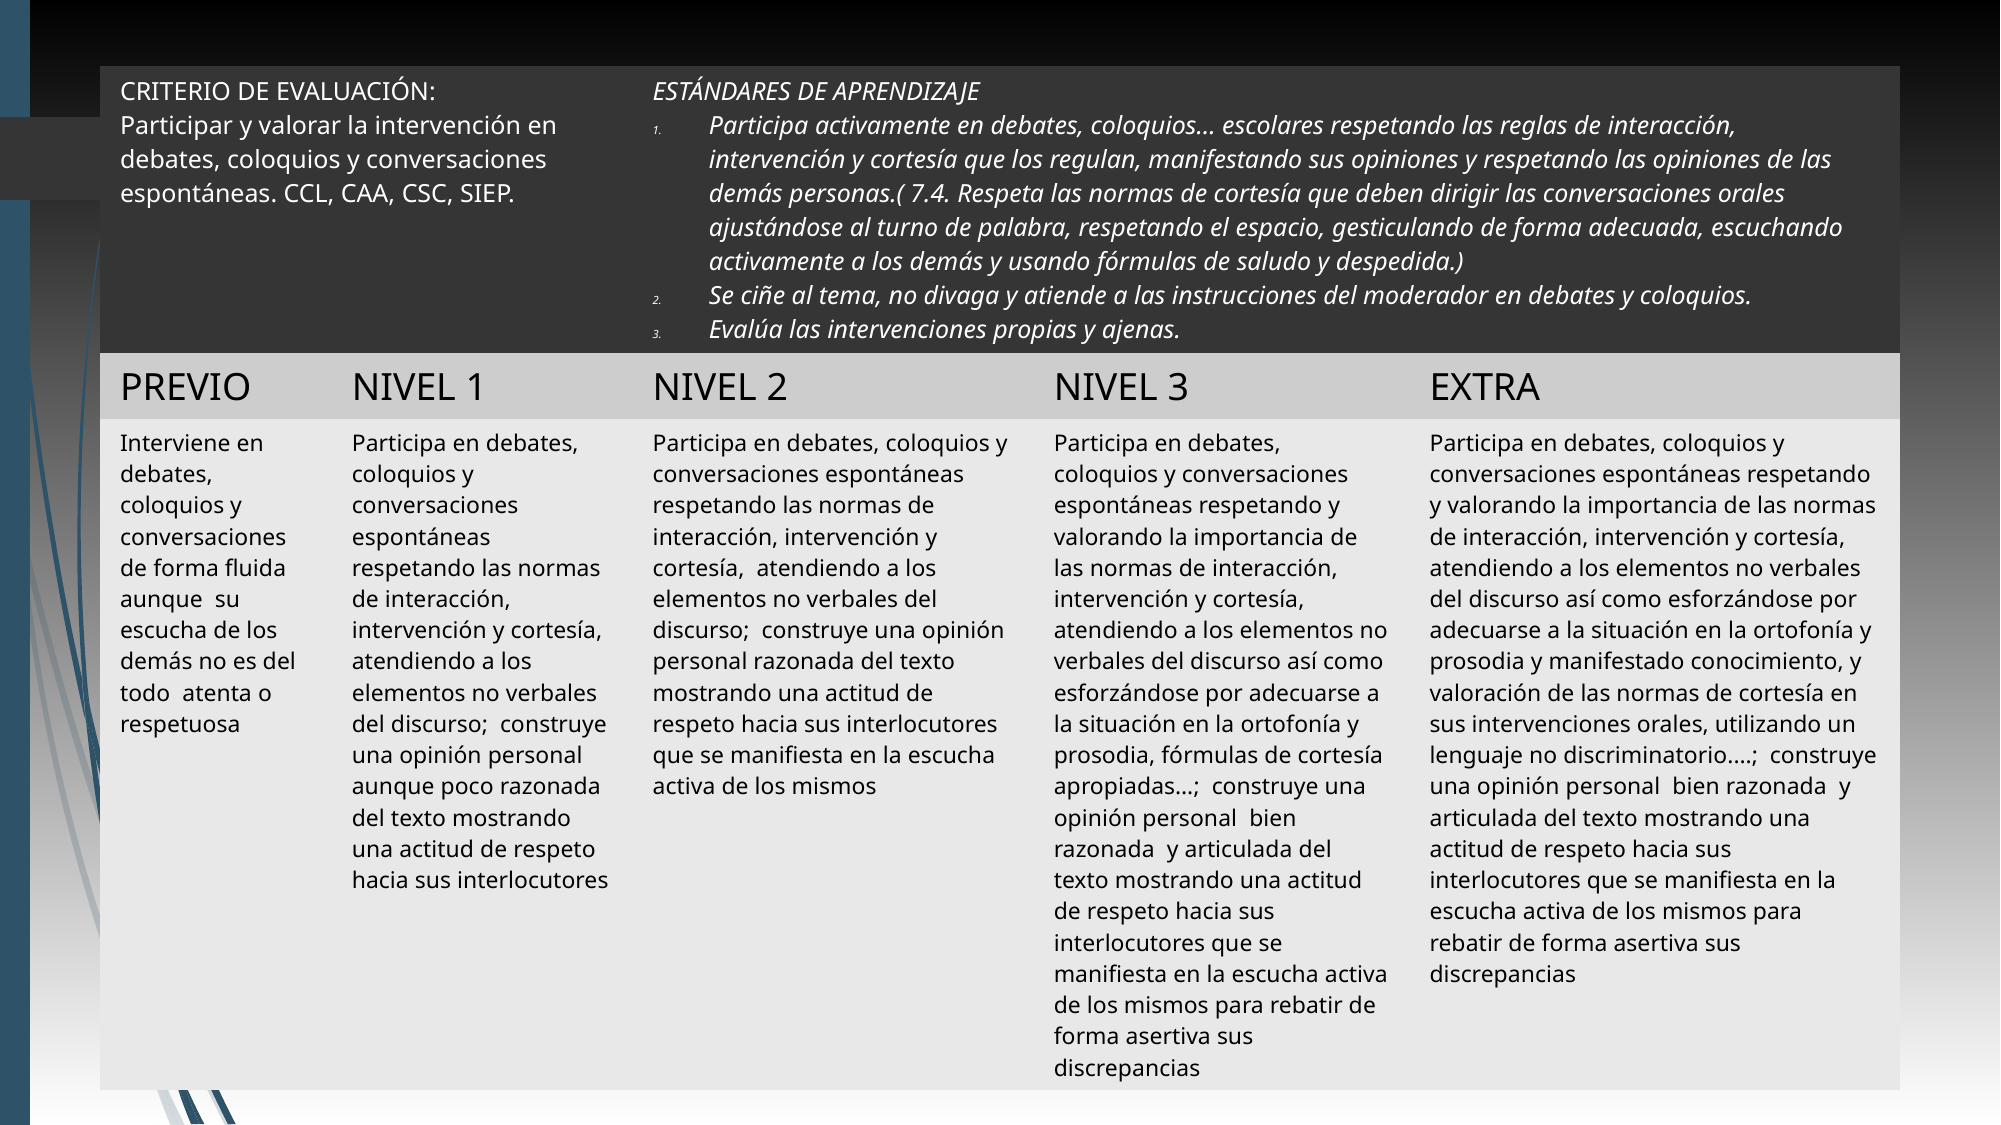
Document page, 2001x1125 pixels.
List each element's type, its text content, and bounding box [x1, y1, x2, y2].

table_cell NIVEL 2 [633, 353, 1034, 419]
table_cell Participa en debates, coloquios y conversaciones espontáneas respetando y valorando la importancia de las normas de interacción, intervención y cortesía, atendiendo a los elementos no verbales del discurso así como esforzándose por adecuarse a la situación en la ortofonía y prosodia y manifestado conocimiento, y valoración de las normas de cortesía en sus intervenciones orales, utilizando un lenguaje no discriminatorio.…; construye una opinión personal bien razonada y articulada del texto mostrando una actitud de respeto hacia sus interlocutores que se manifiesta en la escucha activa de los mismos para rebatir de forma asertiva sus discrepancias [1410, 419, 1900, 1090]
table_cell NIVEL 3 [1034, 353, 1410, 419]
table_cell EXTRA [1410, 353, 1900, 419]
table_cell Participa en debates, coloquios y conversaciones espontáneas respetando y valorando la importancia de las normas de interacción, intervención y cortesía, atendiendo a los elementos no verbales del discurso así como esforzándose por adecuarse a la situación en la ortofonía y prosodia, fórmulas de cortesía apropiadas…; construye una opinión personal bien razonada y articulada del texto mostrando una actitud de respeto hacia sus interlocutores que se manifiesta en la escucha activa de los mismos para rebatir de forma asertiva sus discrepancias [1034, 419, 1410, 1090]
table_header CRITERIO DE EVALUACIÓN: Participar y valorar la intervención en debates, coloquios y conversaciones espontáneas. CCL, CAA, CSC, SIEP. [100, 66, 633, 353]
table_cell PREVIO [100, 353, 332, 419]
table_cell NIVEL 1 [332, 353, 633, 419]
table_cell Participa en debates, coloquios y conversaciones espontáneas respetando las normas de interacción, intervención y cortesía, atendiendo a los elementos no verbales del discurso; construye una opinión personal razonada del texto mostrando una actitud de respeto hacia sus interlocutores que se manifiesta en la escucha activa de los mismos [633, 419, 1034, 1090]
table_cell Interviene en debates, coloquios y conversaciones de forma fluida aunque su escucha de los demás no es del todo atenta o respetuosa [100, 419, 332, 1090]
table_header ESTÁNDARES DE APRENDIZAJE Participa activamente en debates, coloquios… escolares respetando las reglas de interacción, intervención y cortesía que los regulan, manifestando sus opiniones y respetando las opiniones de las demás personas.( 7.4. Respeta las normas de cortesía que deben dirigir las conversaciones orales ajustándose al turno de palabra, respetando el espacio, gesticulando de forma adecuada, escuchando activamente a los demás y usando fórmulas de saludo y despedida.) Se ciñe al tema, no divaga y atiende a las instrucciones del moderador en debates y coloquios. Evalúa las intervenciones propias y ajenas. [633, 66, 1900, 353]
table_cell Participa en debates, coloquios y conversaciones espontáneas respetando las normas de interacción, intervención y cortesía, atendiendo a los elementos no verbales del discurso; construye una opinión personal aunque poco razonada del texto mostrando una actitud de respeto hacia sus interlocutores [332, 419, 633, 1090]
